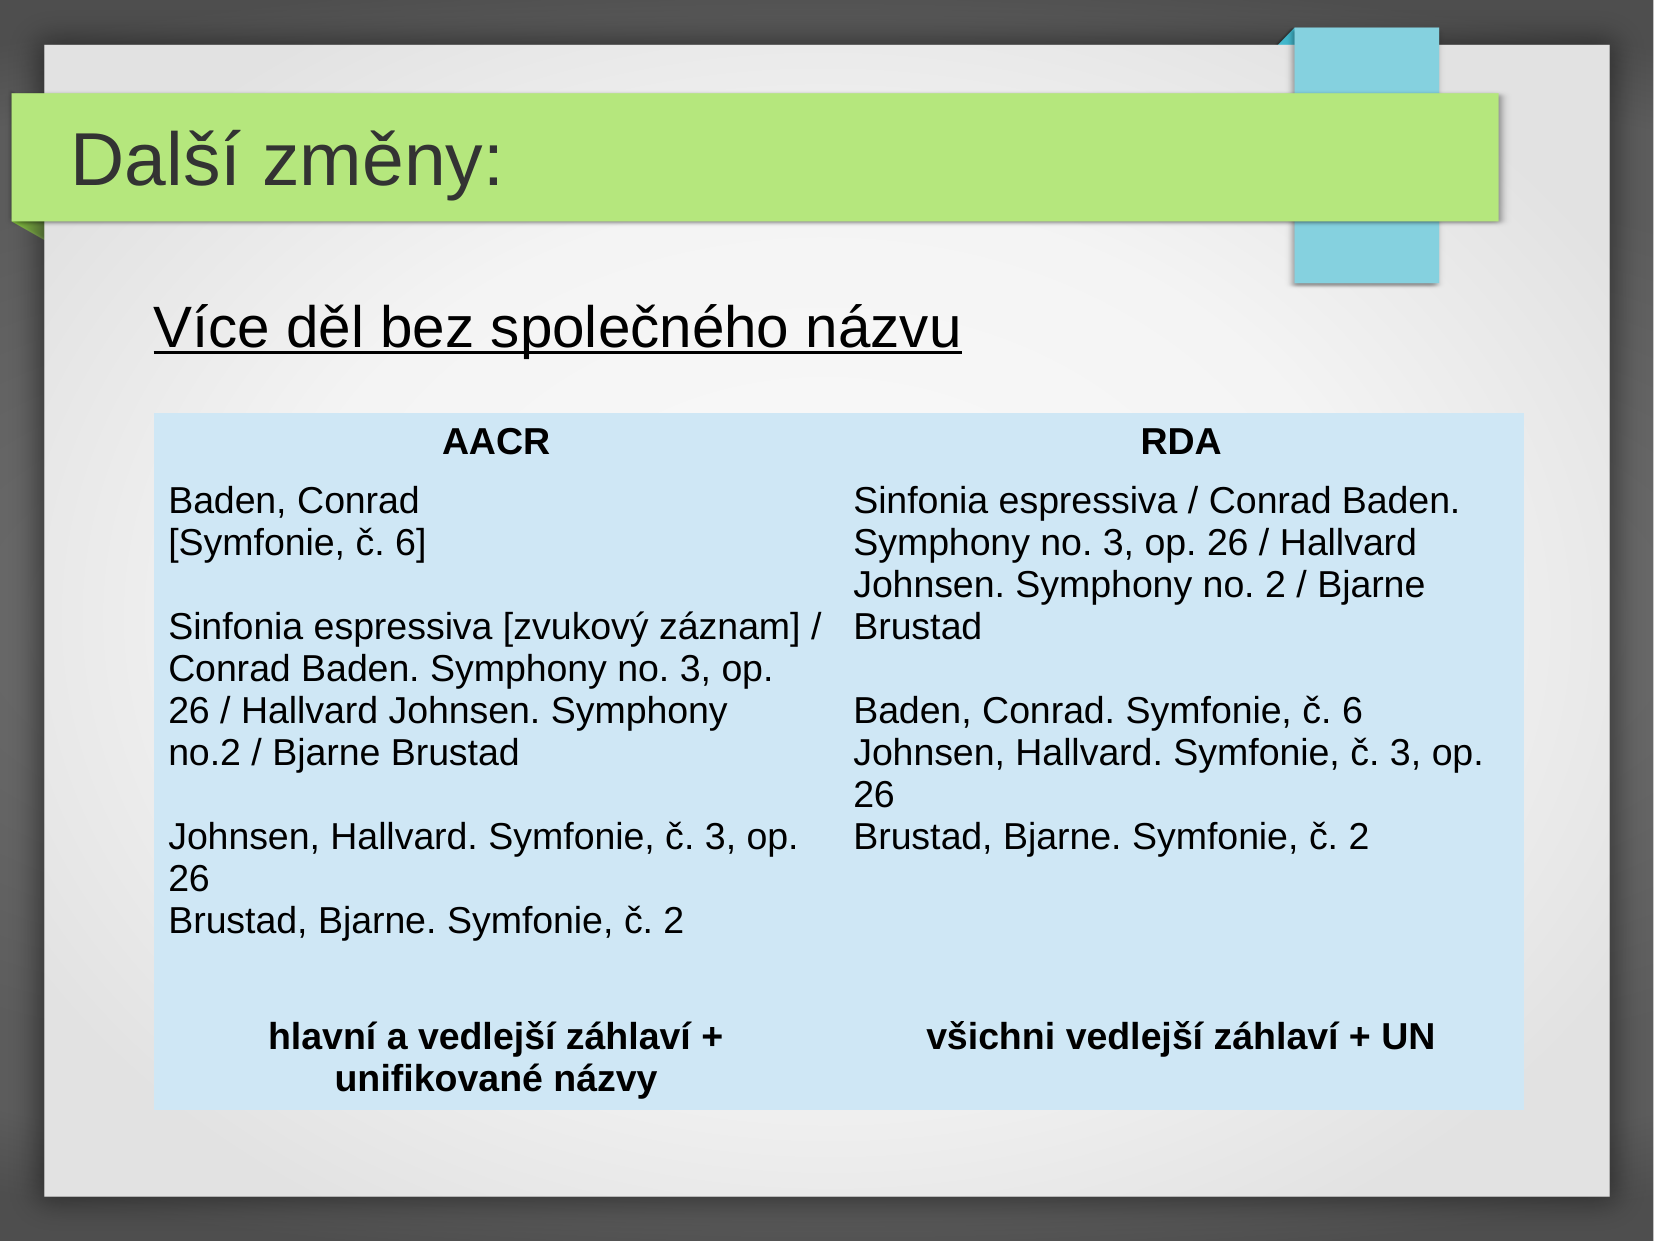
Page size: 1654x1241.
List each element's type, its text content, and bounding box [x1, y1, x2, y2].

table_cell [154, 951, 839, 1008]
title Další změny: [70, 106, 1229, 213]
table_cell Baden, Conrad [Symfonie, č. 6] Sinfonia espressiva [zvukový záznam] / Conrad Baden. Symphony no. 3, op. 26 / Hallvard Johnsen. Symphony no.2 / Bjarne Brustad Johnsen, Hallvard. Symfonie, č. 3, op. 26 Brustad, Bjarne. Symfonie, č. 2 [154, 472, 839, 951]
table_header AACR [154, 413, 839, 472]
picture [0, 0, 1654, 1241]
table_header RDA [839, 413, 1524, 472]
table_cell všichni vedlejší záhlaví + UN [839, 1008, 1524, 1110]
table_cell [839, 951, 1524, 1008]
table_cell Sinfonia espressiva / Conrad Baden. Symphony no. 3, op. 26 / Hallvard Johnsen. Symphony no. 2 / Bjarne Brustad Baden, Conrad. Symfonie, č. 6 Johnsen, Hallvard. Symfonie, č. 3, op. 26 Brustad, Bjarne. Symfonie, č. 2 [839, 472, 1524, 951]
table_cell hlavní a vedlejší záhlaví + unifikované názvy [154, 1008, 839, 1110]
list Více děl bez společného názvu [82, 295, 1538, 687]
